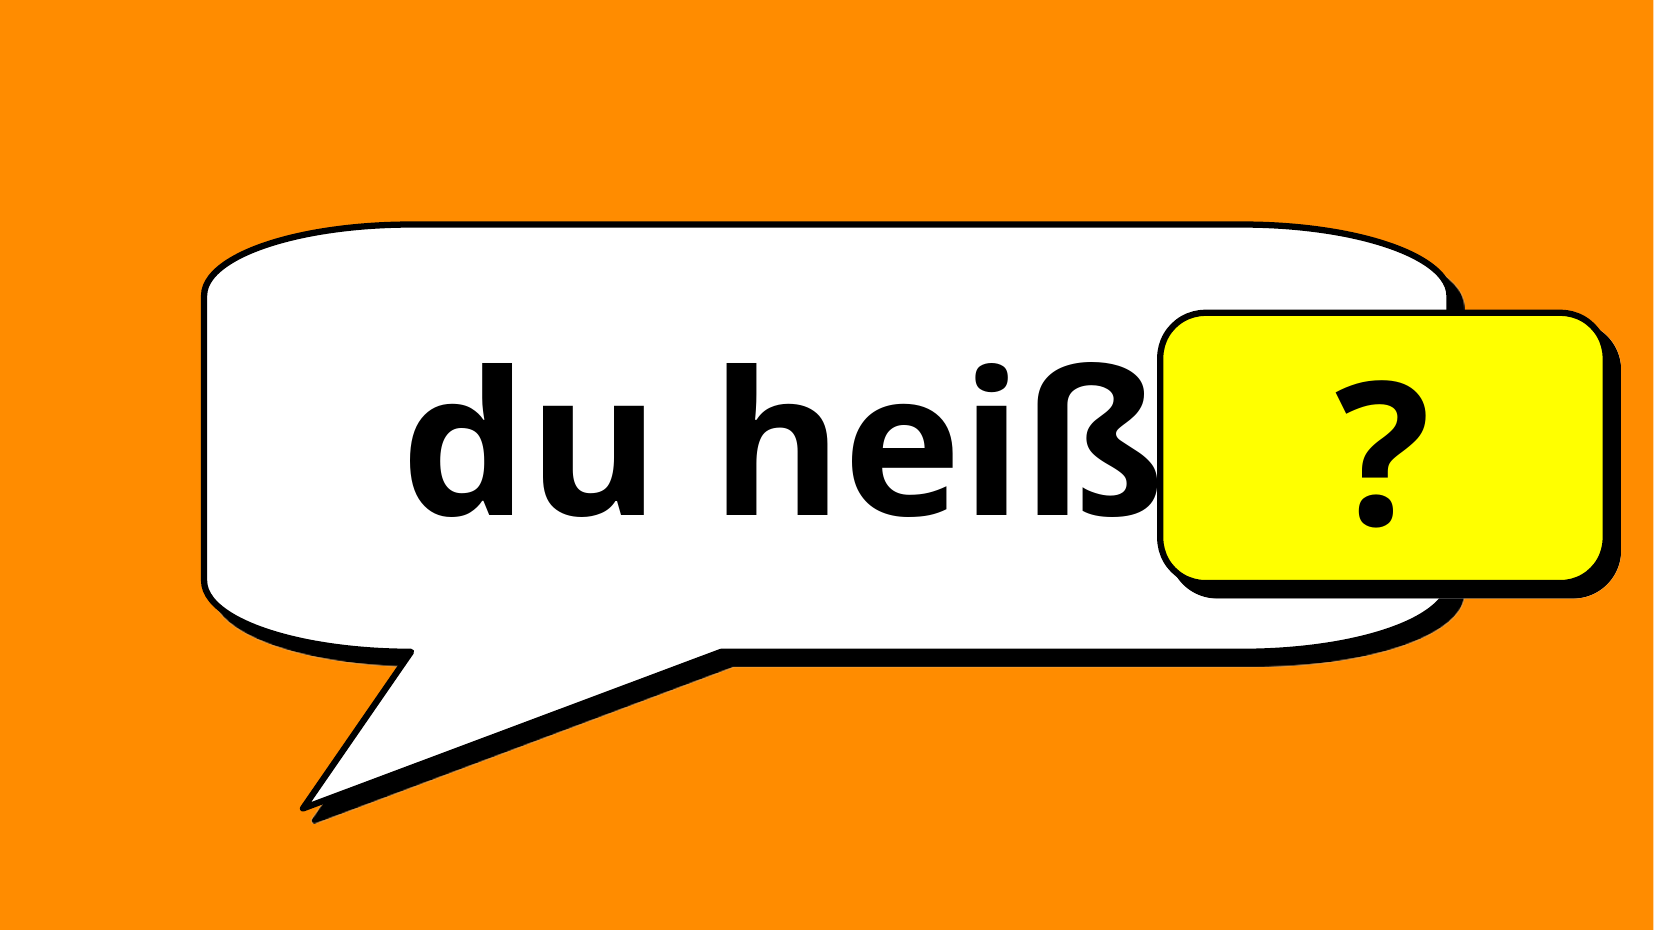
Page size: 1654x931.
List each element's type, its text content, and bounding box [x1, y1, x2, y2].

text_box du heißt [204, 224, 1450, 809]
text_box ? [1160, 312, 1606, 584]
